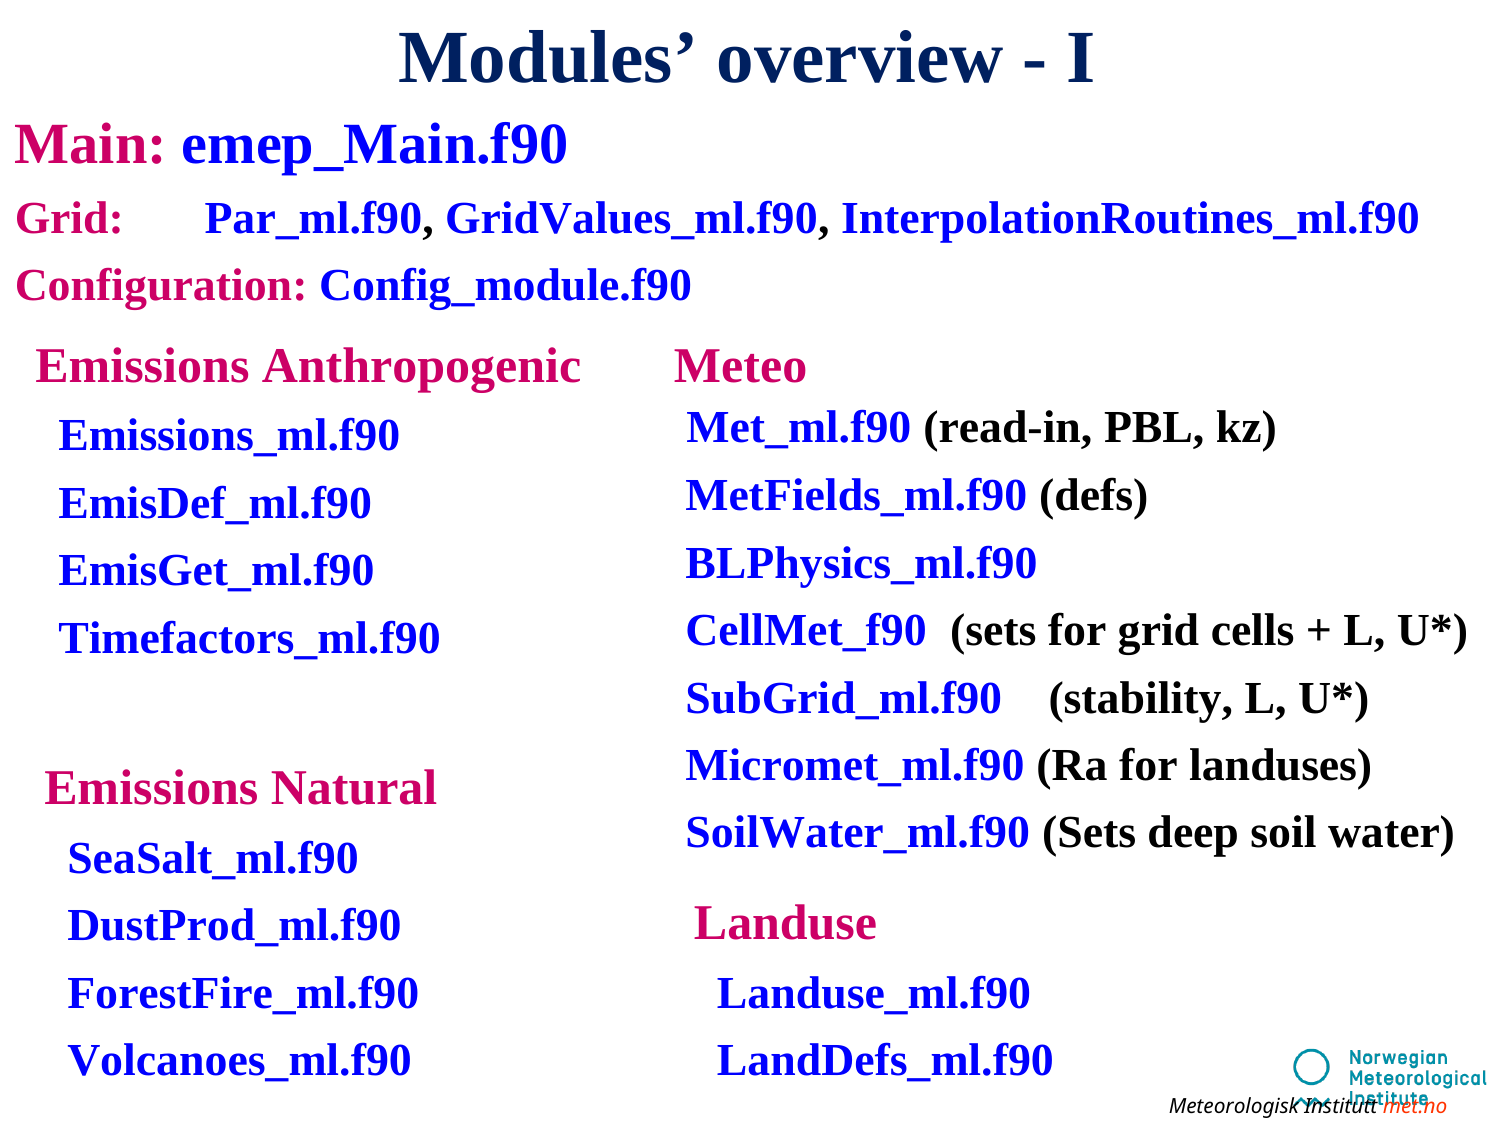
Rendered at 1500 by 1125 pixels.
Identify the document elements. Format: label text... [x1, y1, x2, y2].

text_box Meteorologisk Institutt met.no [1099, 1084, 1463, 1125]
text_box Main: emep_Main.f90 Grid: Par_ml.f90, GridValues_ml.f90, InterpolationRoutines_ml.f90 Configuration: Config_module.f90 [0, 97, 1500, 318]
text_box Landuse Landuse_ml.f90 LandDefs_ml.f90 [679, 882, 1179, 1093]
text_box Emissions Natural SeaSalt_ml.f90 DustProd_ml.f90 ForestFire_ml.f90 Volcanoes_ml.f90 [29, 747, 587, 1093]
text_box Modules’ overview - I [383, 0, 1477, 97]
text_box Emissions Anthropogenic Emissions_ml.f90 EmisDef_ml.f90 EmisGet_ml.f90 Timefactors_ml.f90 [20, 324, 650, 670]
text_box Meteo Met_ml.f90 (read-in, PBL, kz) MetFields_ml.f90 (defs) BLPhysics_ml.f90 CellMet_f90 (sets for grid cells + L, U*) SubGrid_ml.f90 (stability, L, U*) Micromet_ml.f90 (Ra for landuses) SoilWater_ml.f90 (Sets deep soil water) [659, 324, 1484, 865]
picture [1281, 1035, 1495, 1118]
